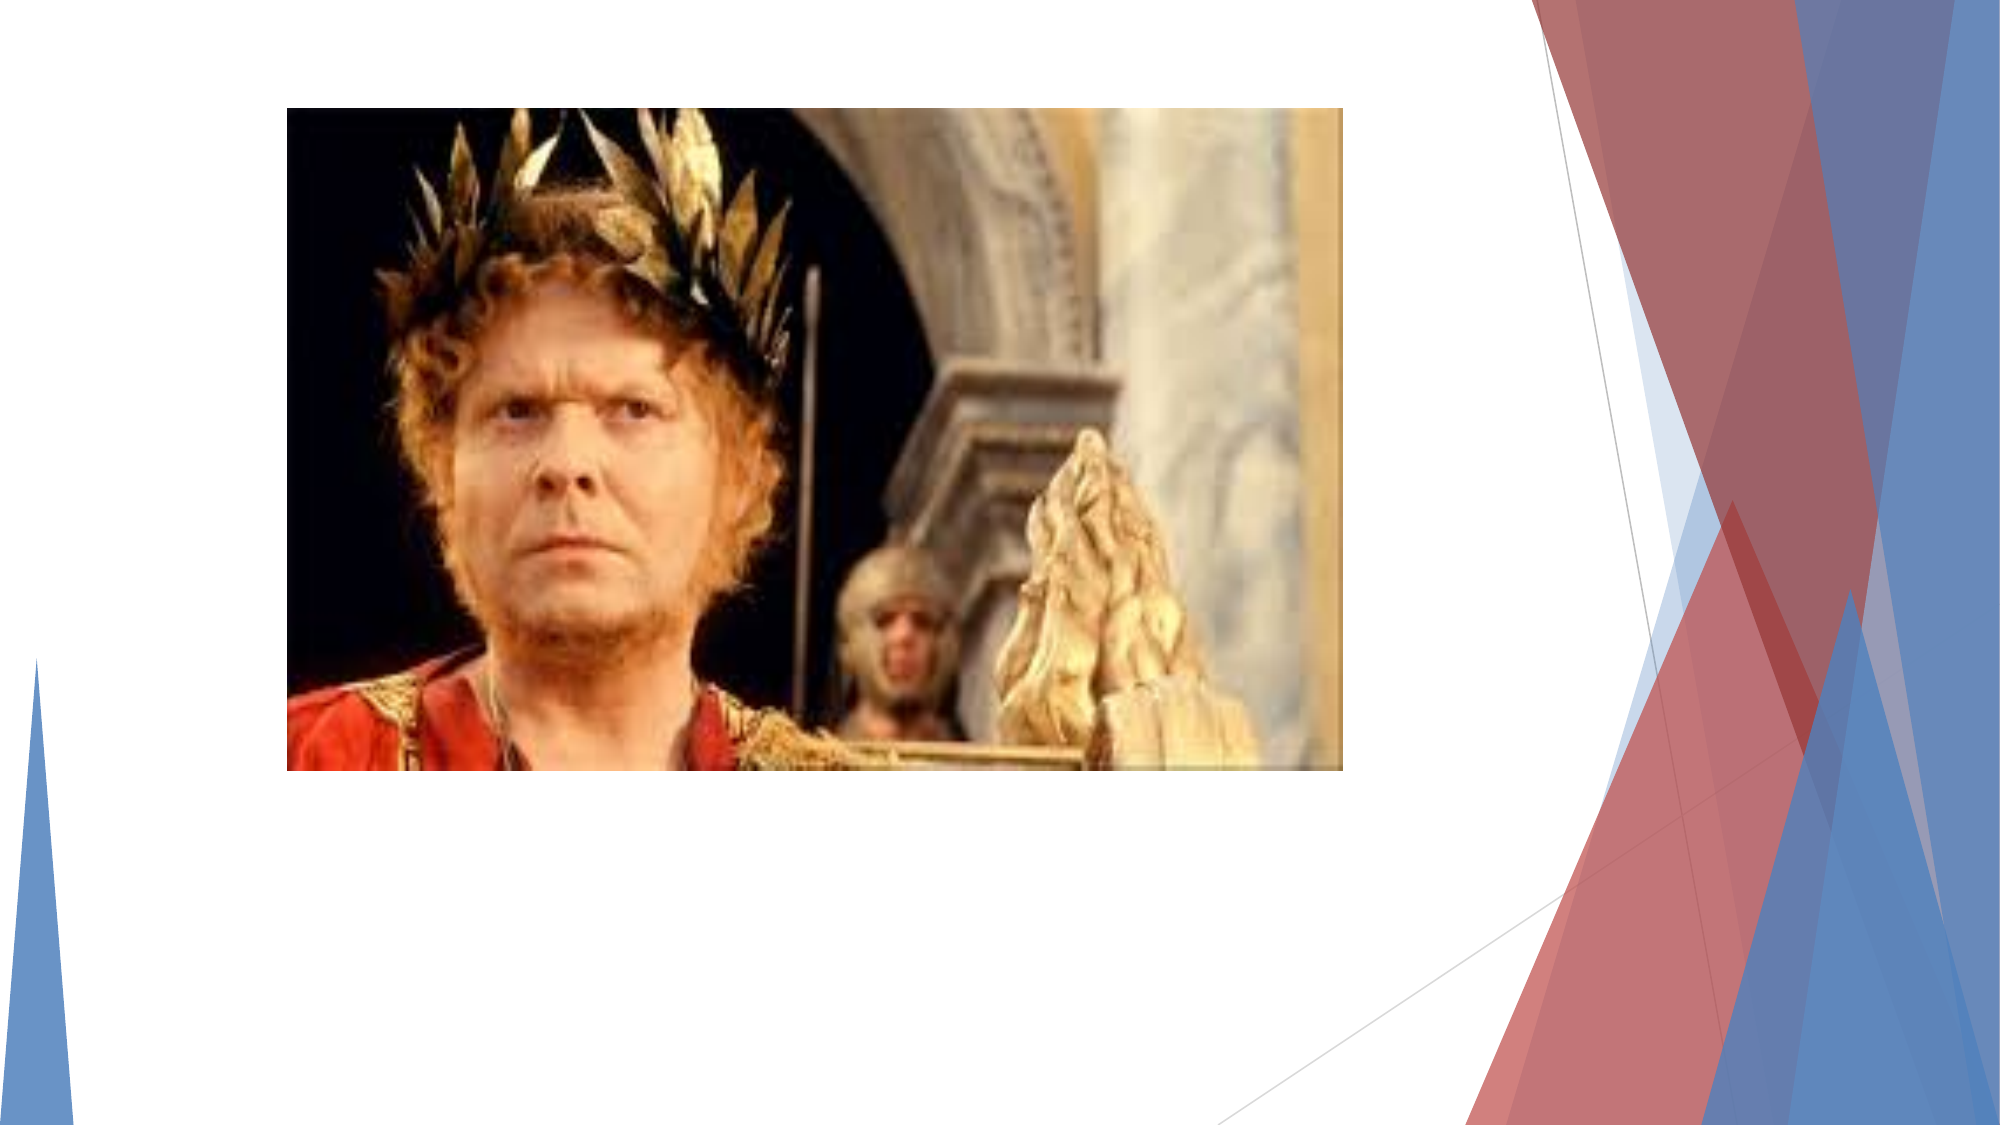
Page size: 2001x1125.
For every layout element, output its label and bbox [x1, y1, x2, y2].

picture [287, 108, 1343, 771]
